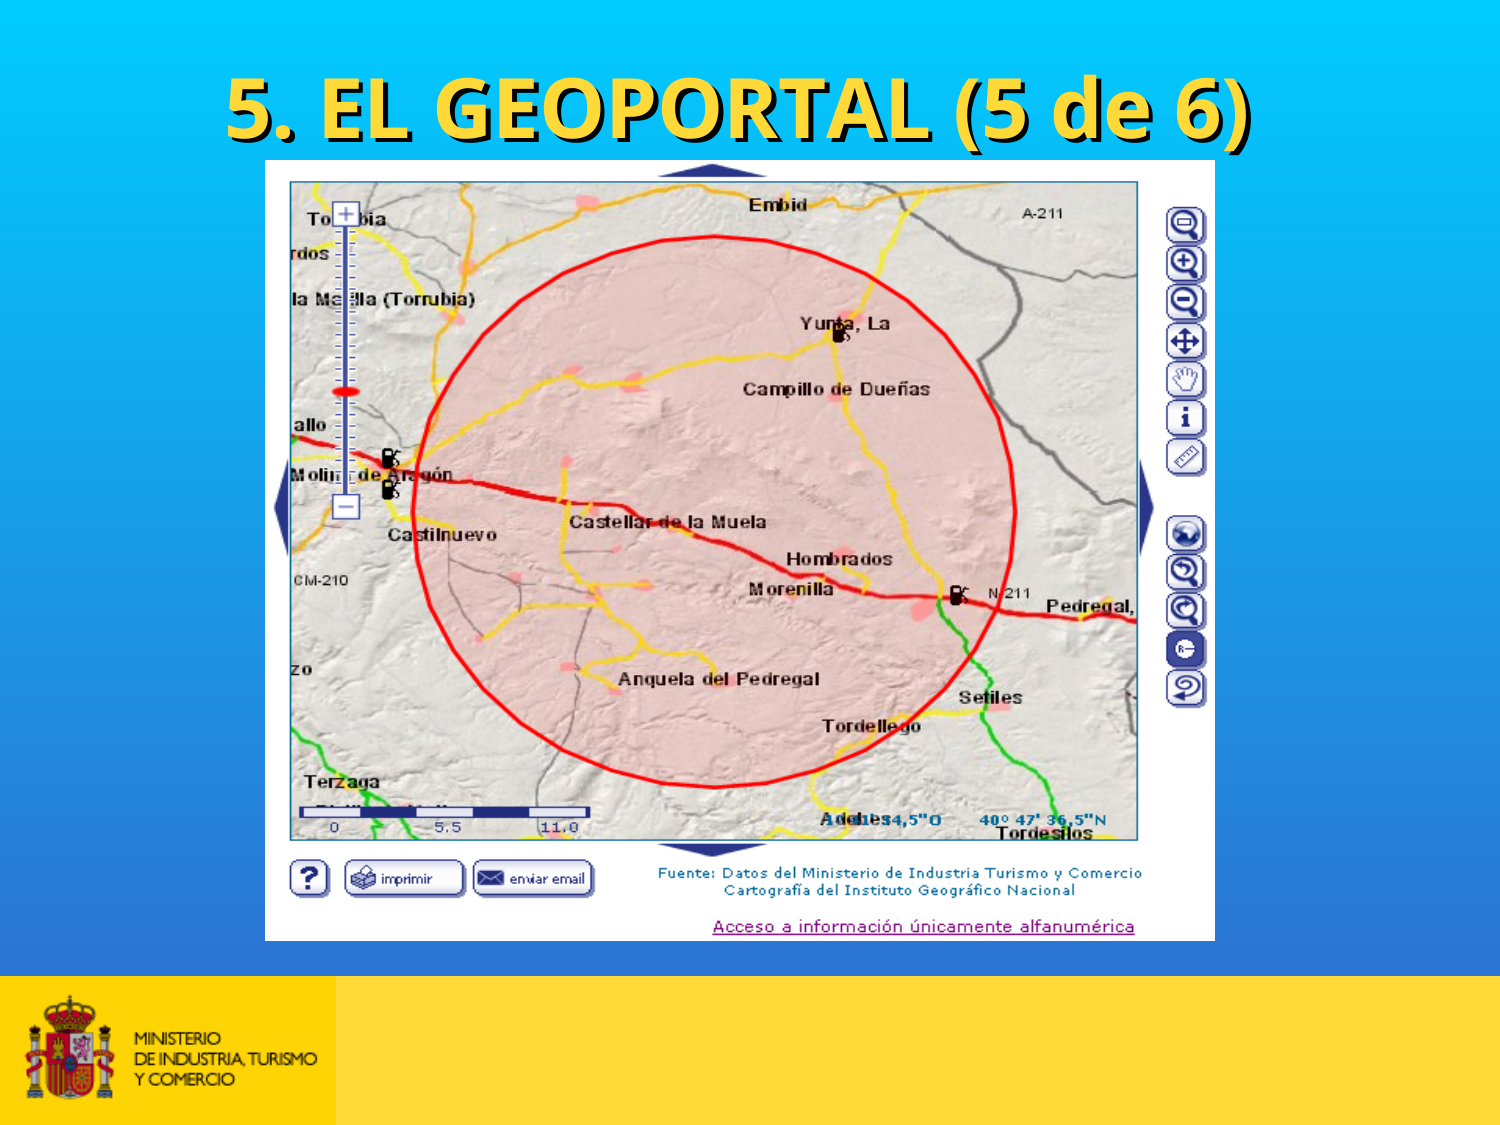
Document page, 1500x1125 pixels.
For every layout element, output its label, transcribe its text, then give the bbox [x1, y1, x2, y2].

title 5. EL GEOPORTAL (5 de 6) [99, 37, 1375, 173]
picture [265, 161, 1215, 941]
